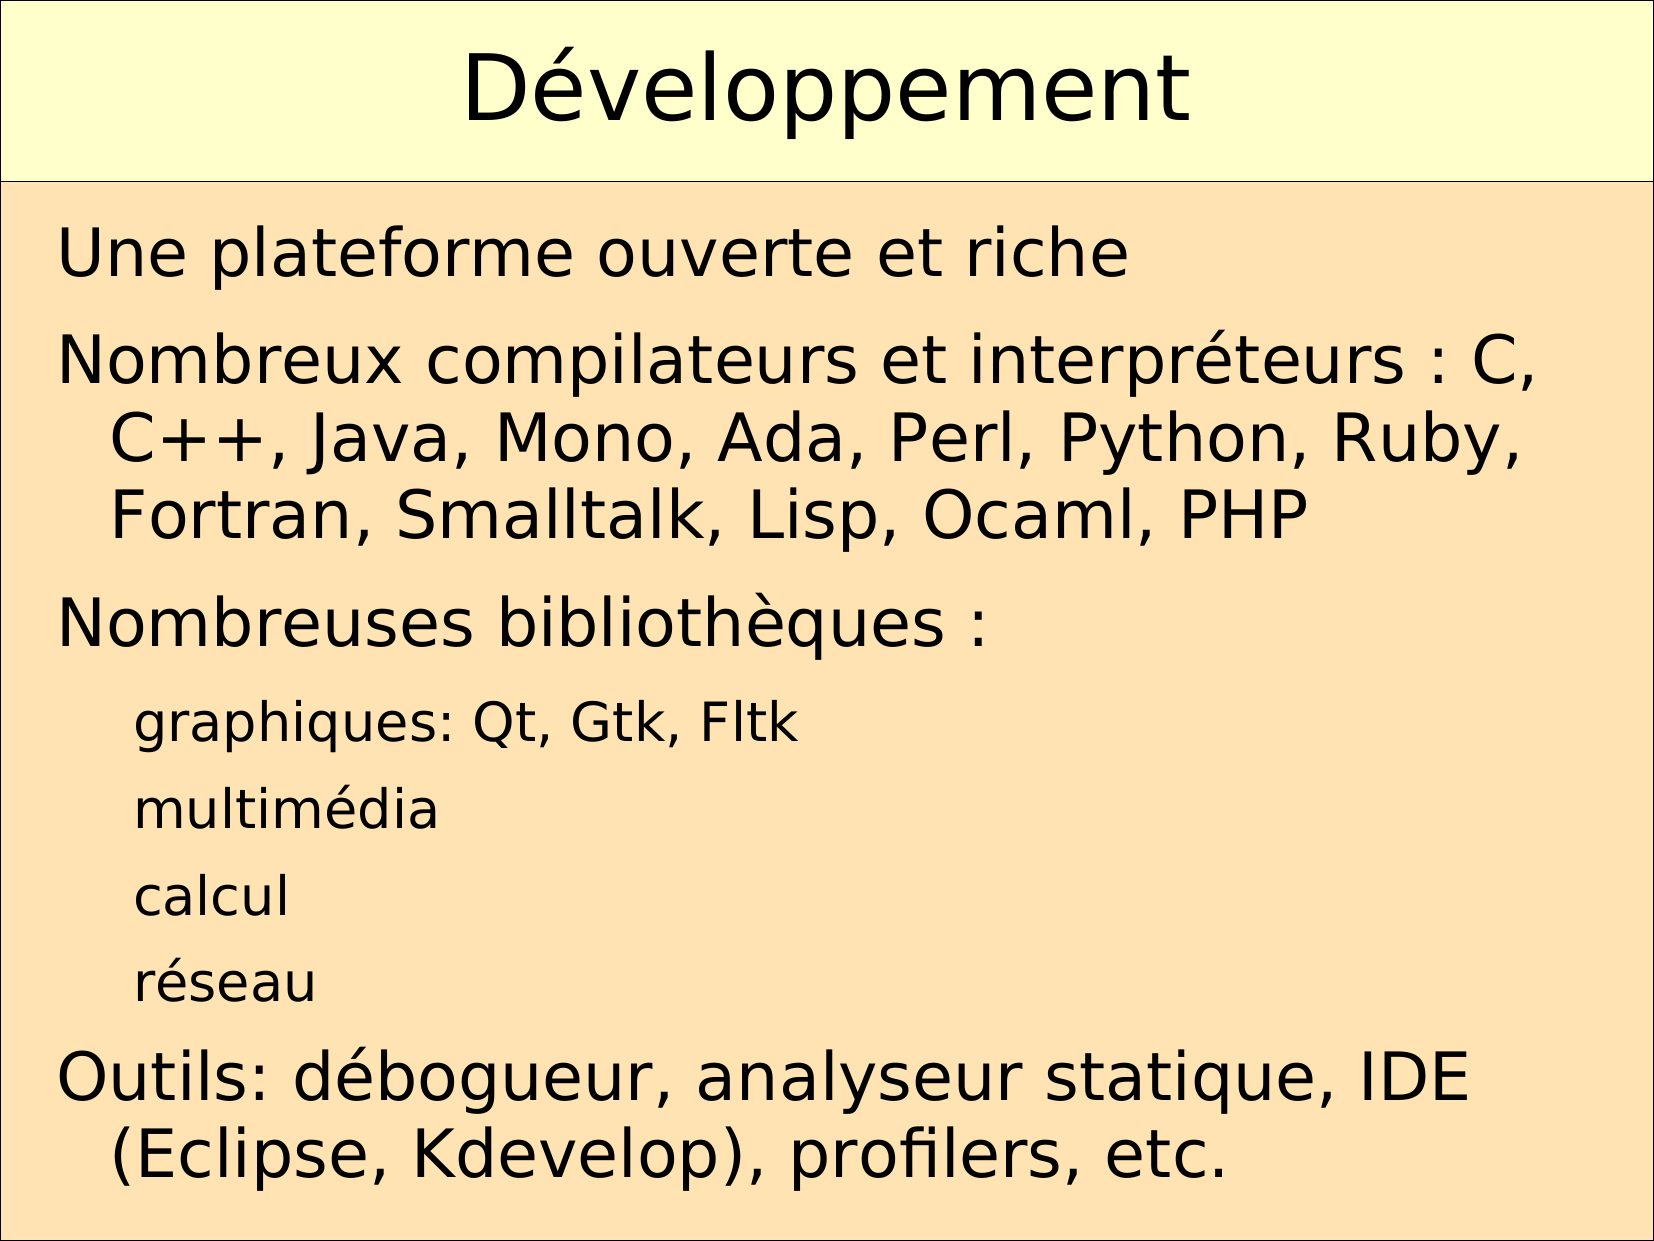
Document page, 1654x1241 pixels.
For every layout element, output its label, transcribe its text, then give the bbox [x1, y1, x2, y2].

list Une plateforme ouverte et riche Nombreux compilateurs et interpréteurs : C, C++, Java, Mono, Ada, Perl, Python, Ruby, Fortran, Smalltalk, Lisp, Ocaml, PHP Nombreuses bibliothèques : graphiques: Qt, Gtk, Fltk multimédia calcul réseau Outils: débogueur, analyseur statique, IDE (Eclipse, Kdevelop), profilers, etc. [38, 214, 1591, 1194]
title Développement [0, 7, 1654, 169]
